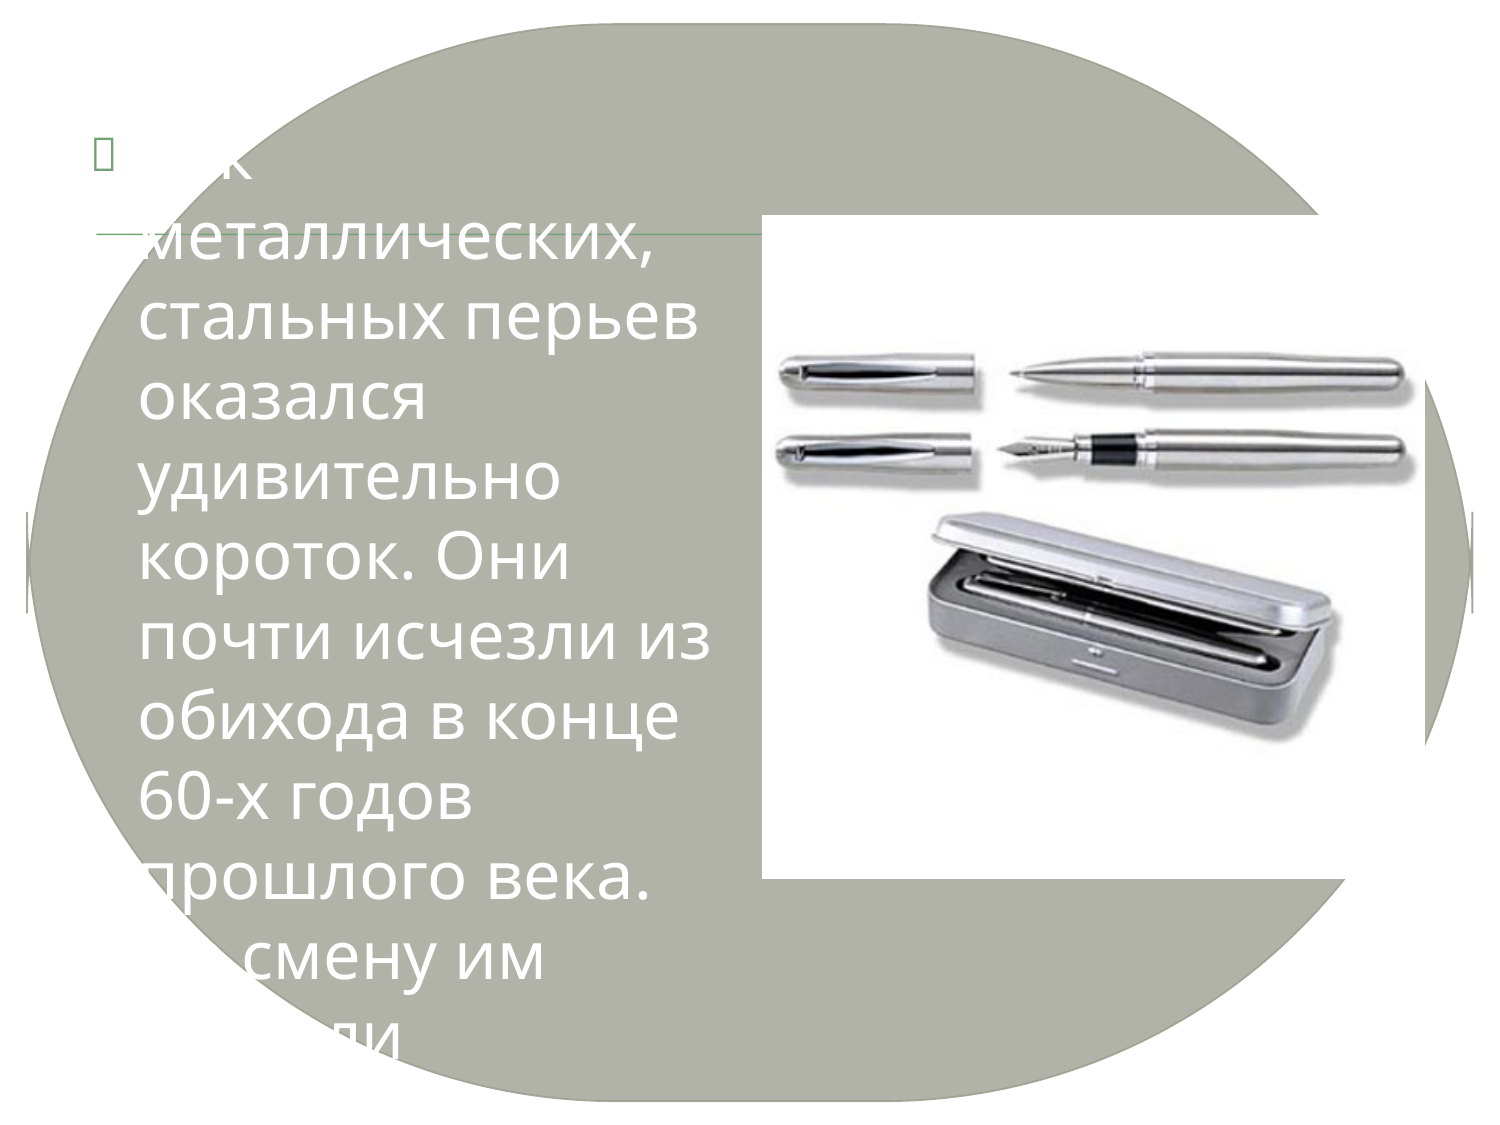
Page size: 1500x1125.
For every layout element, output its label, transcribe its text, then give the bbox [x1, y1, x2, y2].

picture [762, 215, 1425, 879]
list Век металлических, стальных перьев оказался удивительно короток. Они почти исчезли из обихода в конце 60-х годов прошлого века. На смену им пришли шариковые и чернильные ручки, которыми мы пишем сейчас. [75, 105, 738, 1013]
title [70, 58, 1421, 71]
